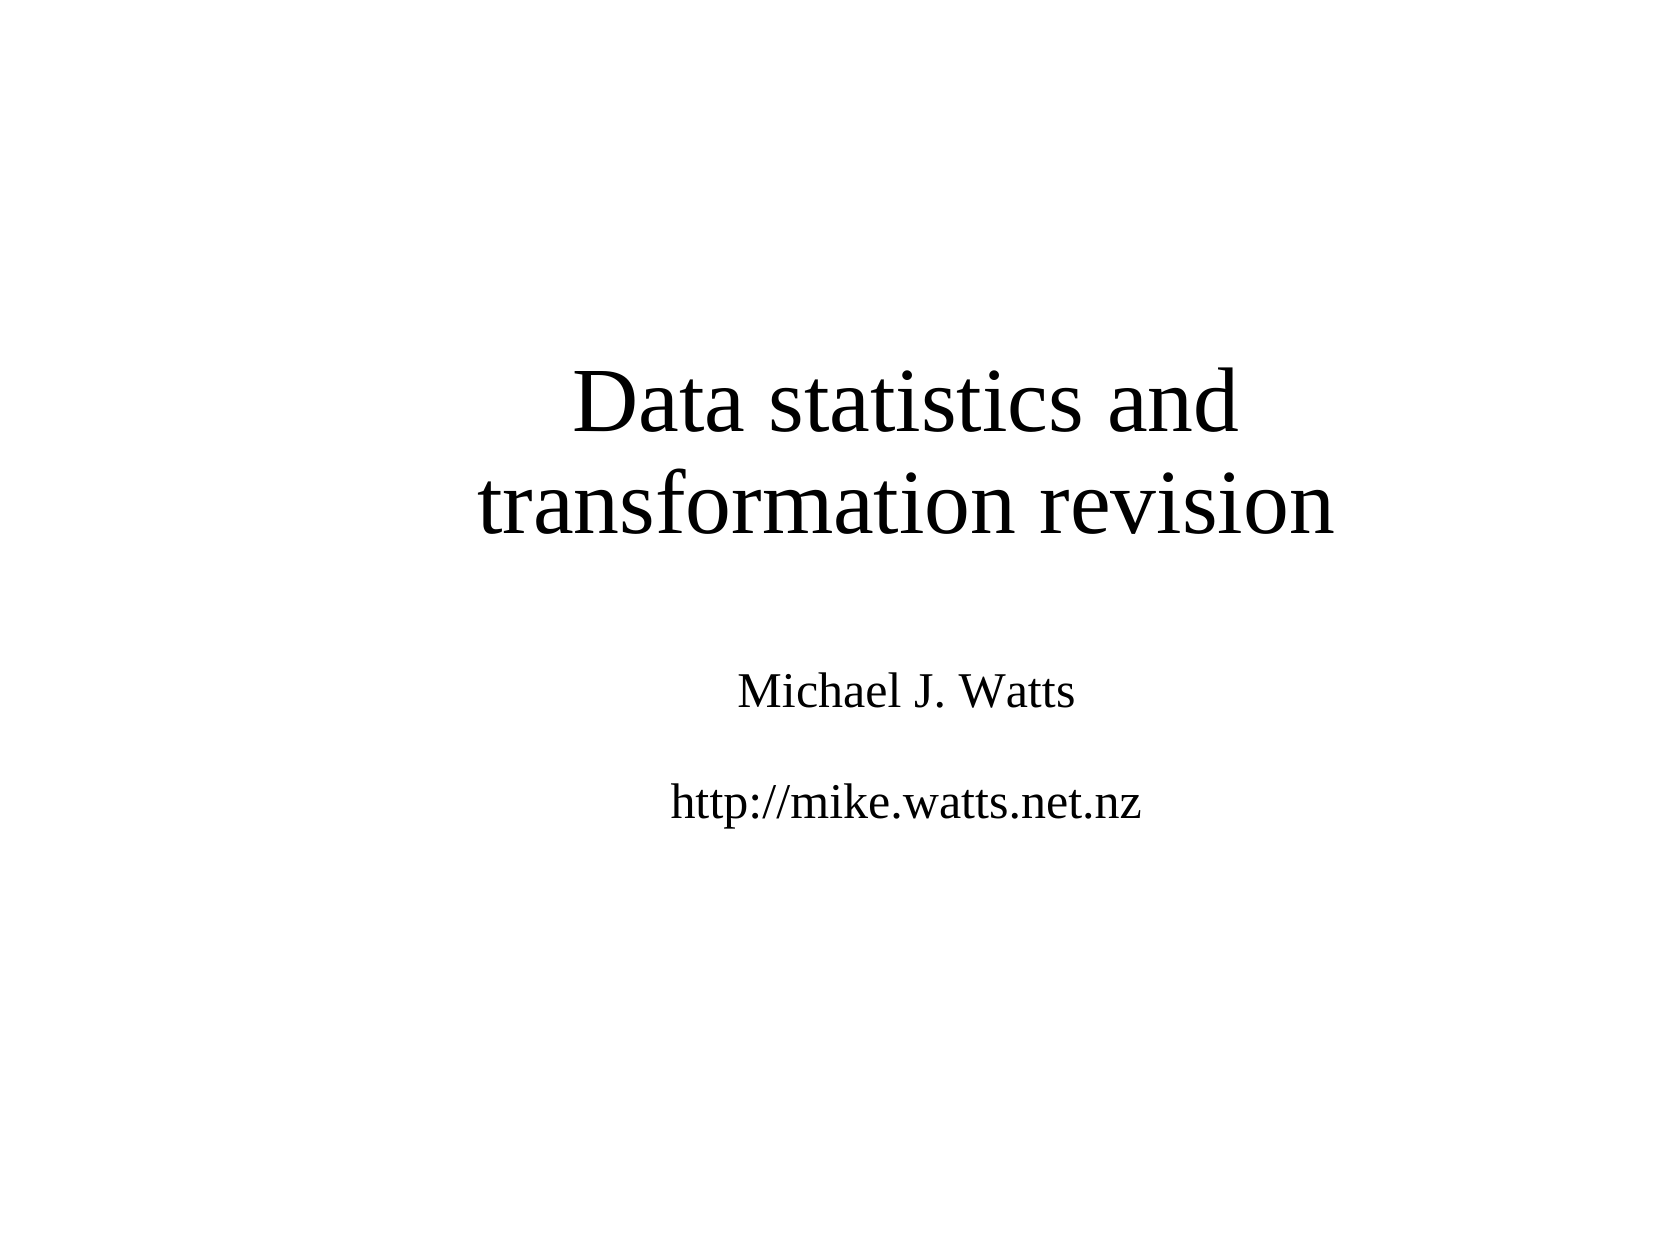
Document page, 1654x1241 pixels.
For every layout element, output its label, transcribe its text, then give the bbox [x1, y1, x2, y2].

text_box Data statistics and transformation revision Michael J. Watts http://mike.watts.net.nz [380, 349, 1433, 1047]
